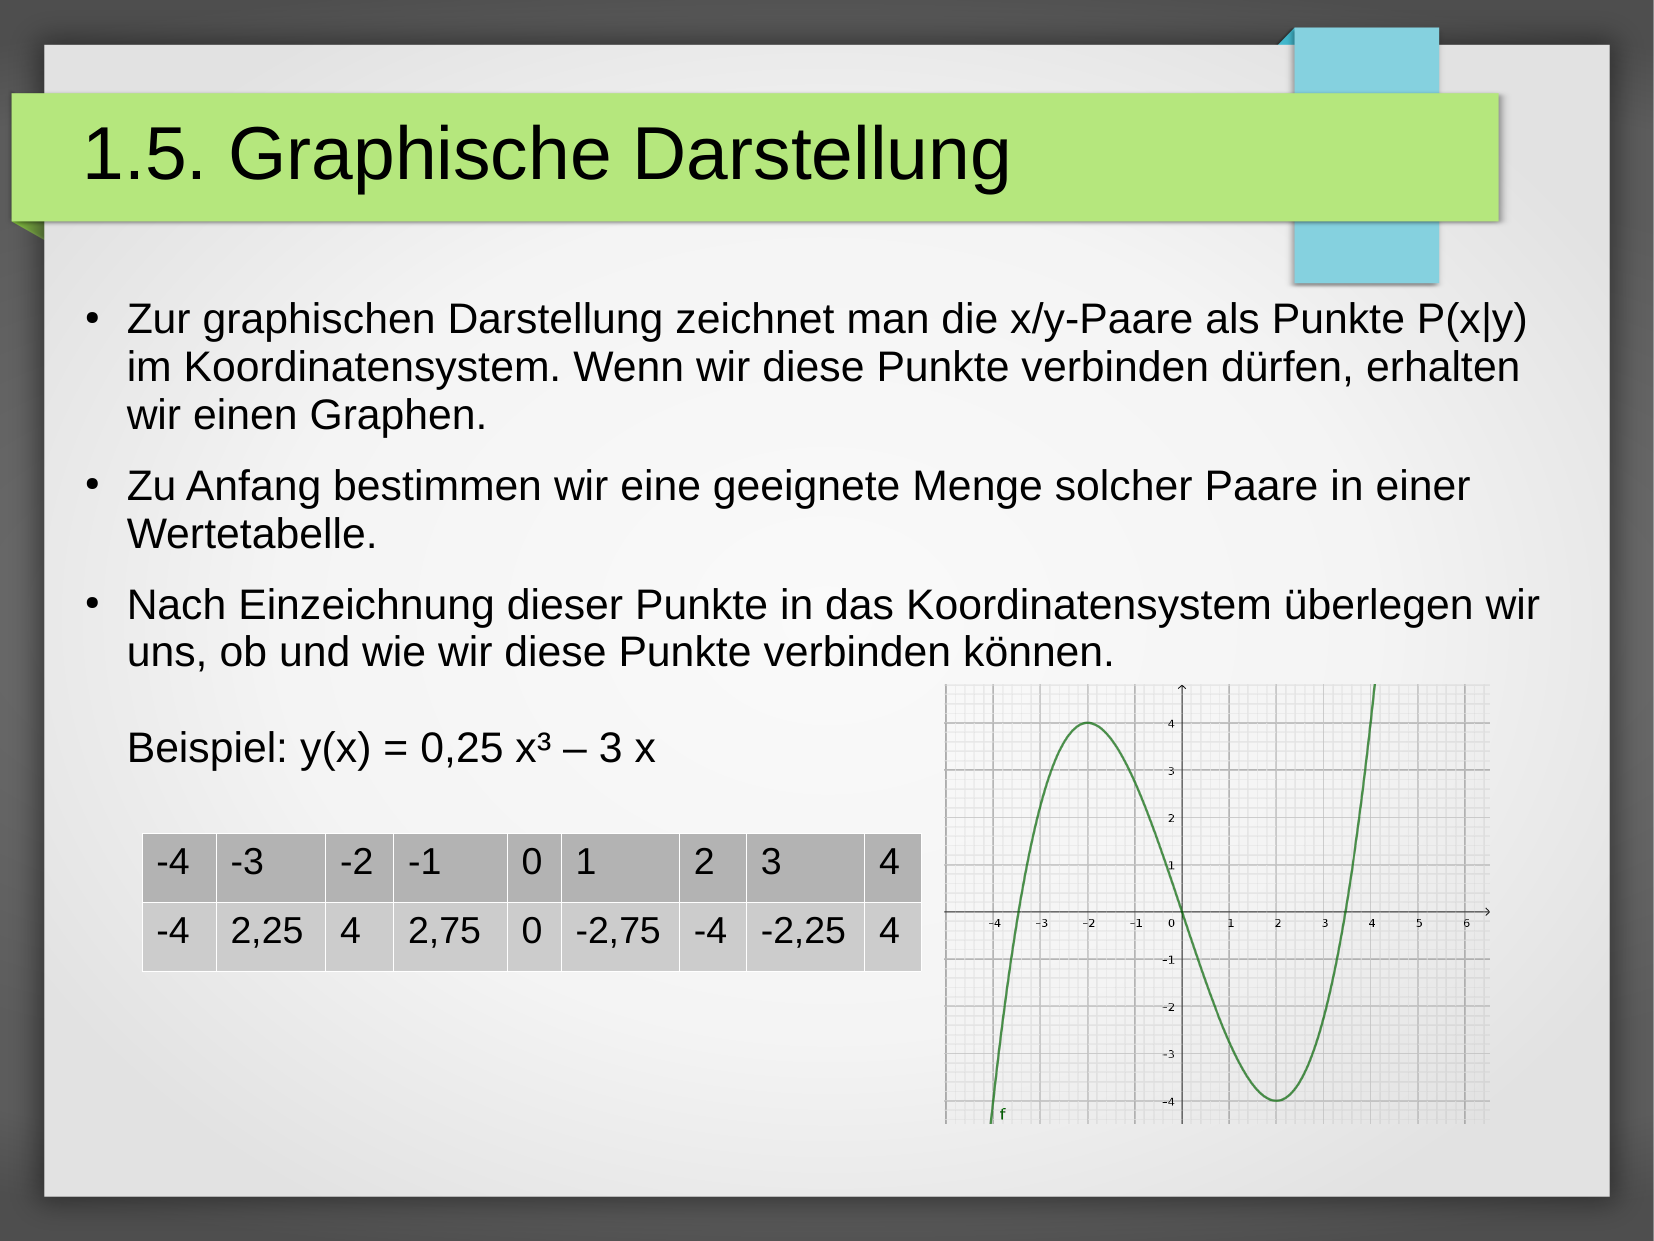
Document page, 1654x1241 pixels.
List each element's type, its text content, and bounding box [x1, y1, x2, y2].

table_cell 0 [508, 903, 561, 971]
list Zur graphischen Darstellung zeichnet man die x/y-Paare als Punkte P(x|y) im Koordinatensystem. Wenn wir diese Punkte verbinden dürfen, erhalten wir einen Graphen. Zu Anfang bestimmen wir eine geeignete Menge solcher Paare in einer Wertetabelle. Nach Einzeichnung dieser Punkte in das Koordinatensystem überlegen wir uns, ob und wie wir diese Punkte verbinden können. Beispiel: y(x) = 0,25 x³ – 3 x [70, 295, 1560, 780]
table_cell -2,75 [562, 903, 679, 971]
table_header -4 [143, 834, 216, 902]
table_header 0 [508, 834, 561, 902]
title 1.5. Graphische Darstellung [82, 69, 1441, 238]
picture [0, 0, 1654, 1241]
table_cell 4 [865, 903, 921, 971]
table_cell -4 [143, 903, 216, 971]
table_header 1 [562, 834, 679, 902]
table_cell 2,75 [394, 903, 507, 971]
table_cell -4 [680, 903, 746, 971]
table_cell -2,25 [747, 903, 864, 971]
table_header 2 [680, 834, 746, 902]
table_header -1 [394, 834, 507, 902]
table_cell 2,25 [217, 903, 325, 971]
table_header 3 [747, 834, 864, 902]
table_cell 4 [326, 903, 393, 971]
table_header -2 [326, 834, 393, 902]
table_header -3 [217, 834, 325, 902]
table_header 4 [865, 834, 921, 902]
